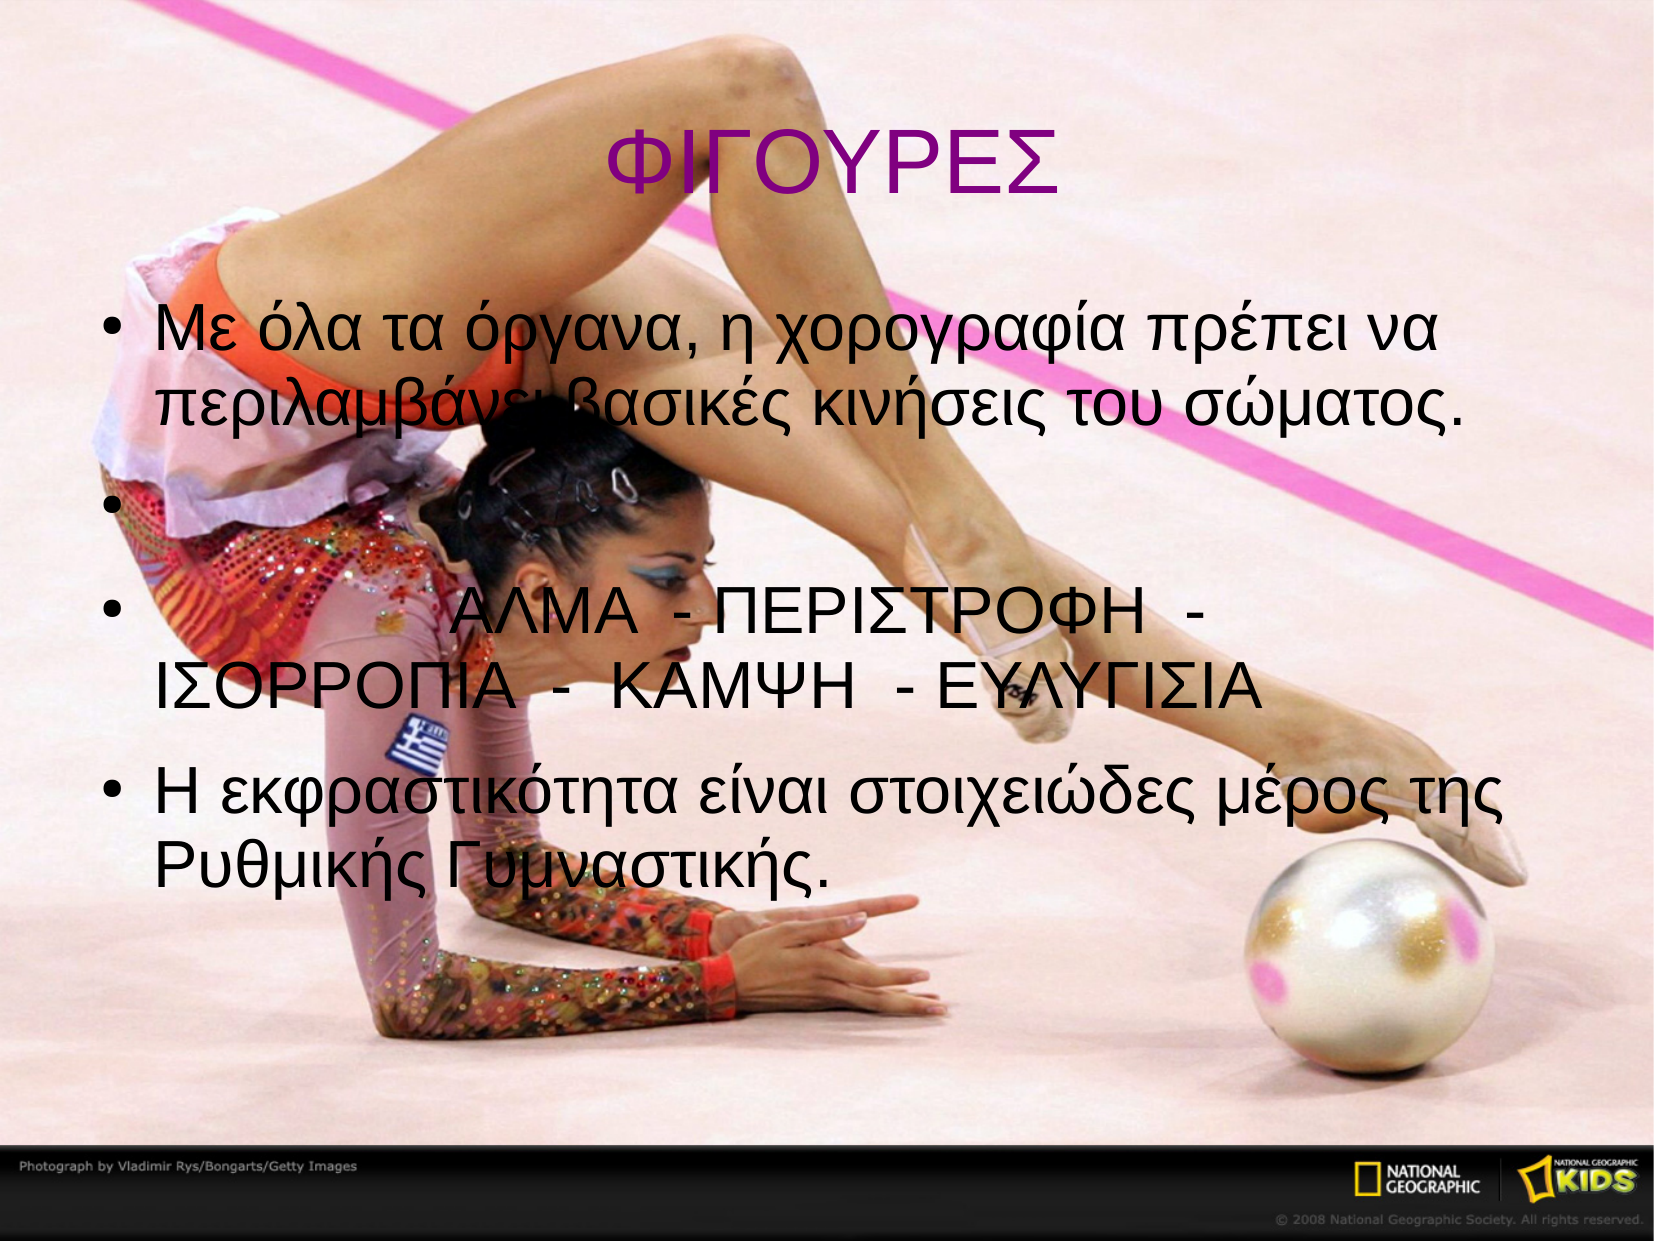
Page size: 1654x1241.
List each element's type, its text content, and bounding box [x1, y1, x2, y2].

title ΦΙΓΟΥΡΕΣ [88, 58, 1577, 266]
list Με όλα τα όργανα, η χορογραφία πρέπει να περιλαμβάνει βασικές κινήσεις του σώματος. ΑΛΜΑ - ΠΕΡΙΣΤΡΟΦΗ - ΙΣΟΡΡΟΠΙΑ - ΚΑΜΨΗ - ΕΥΛΥΓΙΣΙΑ Η εκφραστικότητα είναι στοιχειώδες μέρος της Ρυθμικής Γυμναστικής. [82, 290, 1571, 1109]
picture [0, 0, 1654, 1241]
